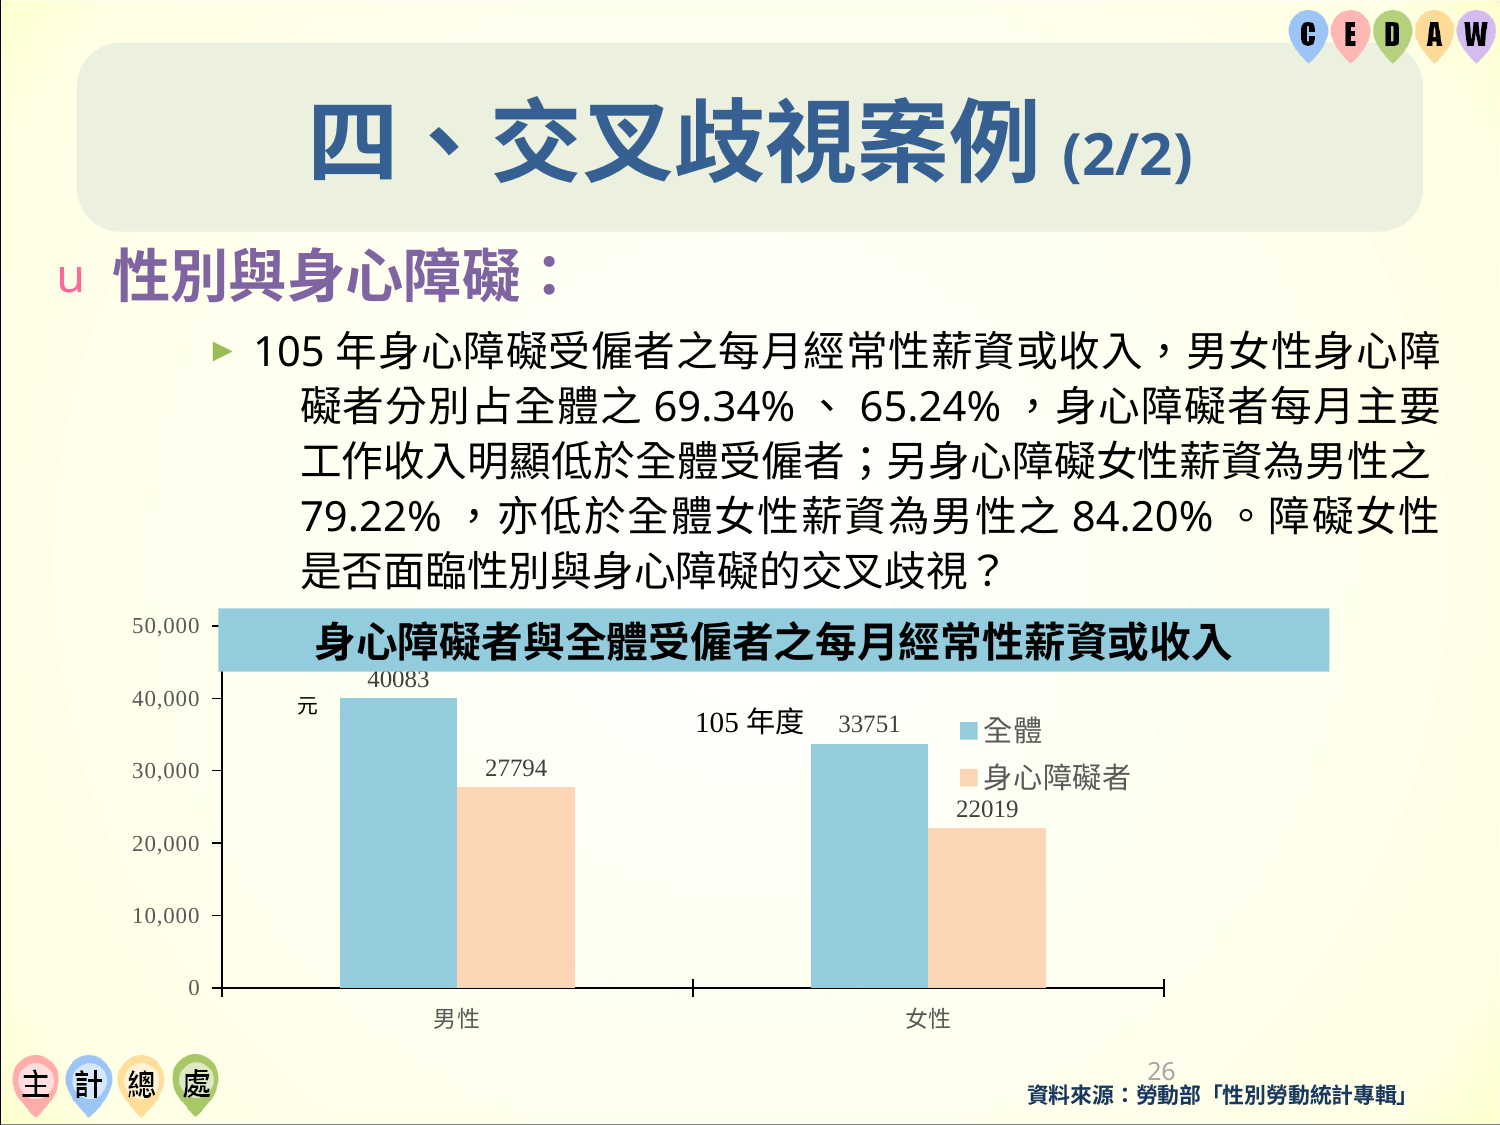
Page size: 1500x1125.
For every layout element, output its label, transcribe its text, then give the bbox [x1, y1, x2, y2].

chart [106, 637, 1394, 1043]
text_box [1132, 1042, 1483, 1103]
text_box 性別與身心障礙： 105年身心障礙受僱者之每月經常性薪資或收入，男女性身心障礙者分別占全體之69.34%、65.24%，身心障礙者每月主要工作收入明顯低於全體受僱者；另身心障礙女性薪資為男性之79.22%，亦低於全體女性薪資為男性之84.20%。障礙女性是否面臨性別與身心障礙的交叉歧視？ [41, 231, 1456, 637]
text_box 105年度 [565, 695, 935, 729]
text_box 元 [272, 685, 414, 730]
text_box 資料來源：勞動部「性別勞動統計專輯」 [1012, 1074, 1453, 1116]
title 四、交叉歧視案例(2/2) [75, 45, 1426, 231]
text_box 身心障礙者與全體受僱者之每月經常性薪資或收入 [218, 637, 1330, 672]
